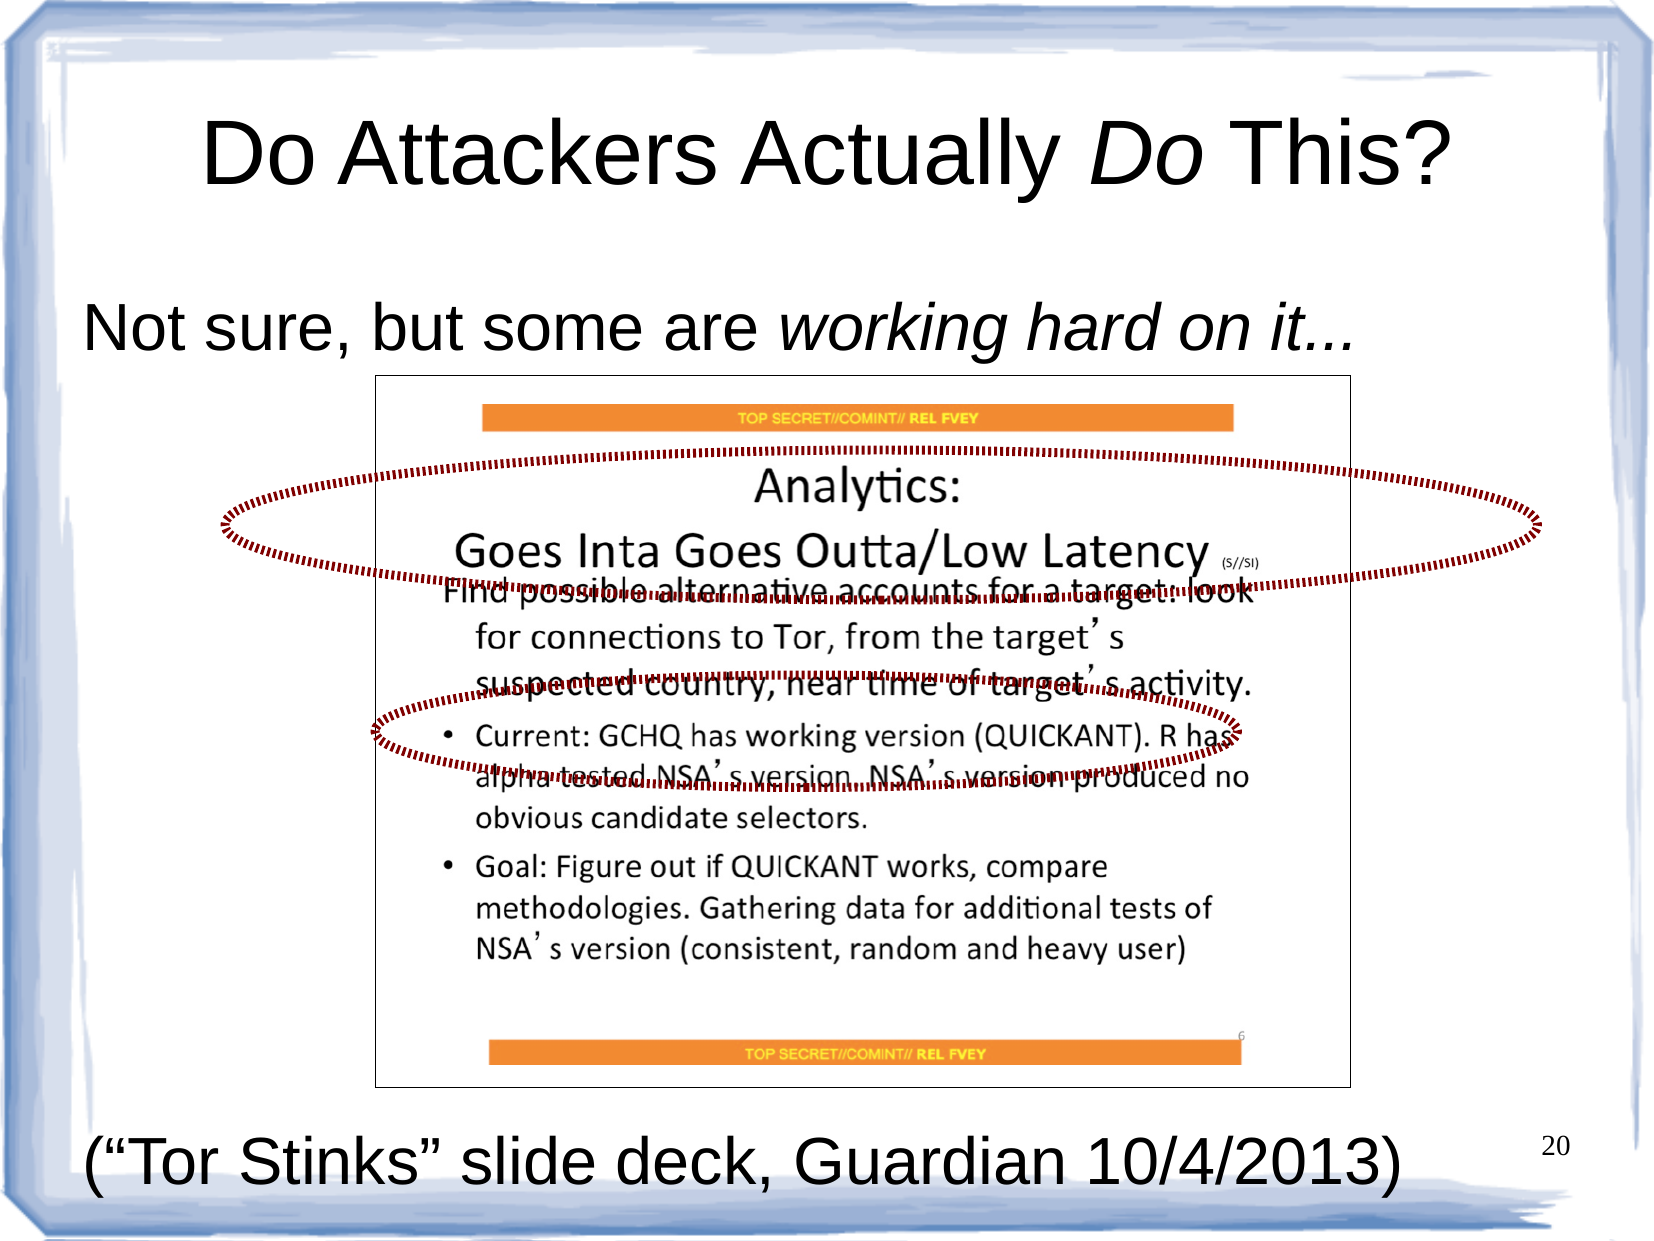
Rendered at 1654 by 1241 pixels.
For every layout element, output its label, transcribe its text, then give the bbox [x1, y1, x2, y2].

list Not sure, but some are working hard on it... (“Tor Stinks” slide deck, Guardian 10/4/2013) [82, 290, 1571, 1197]
title Do Attackers Actually Do This? [82, 49, 1571, 257]
picture [0, 0, 1654, 1241]
